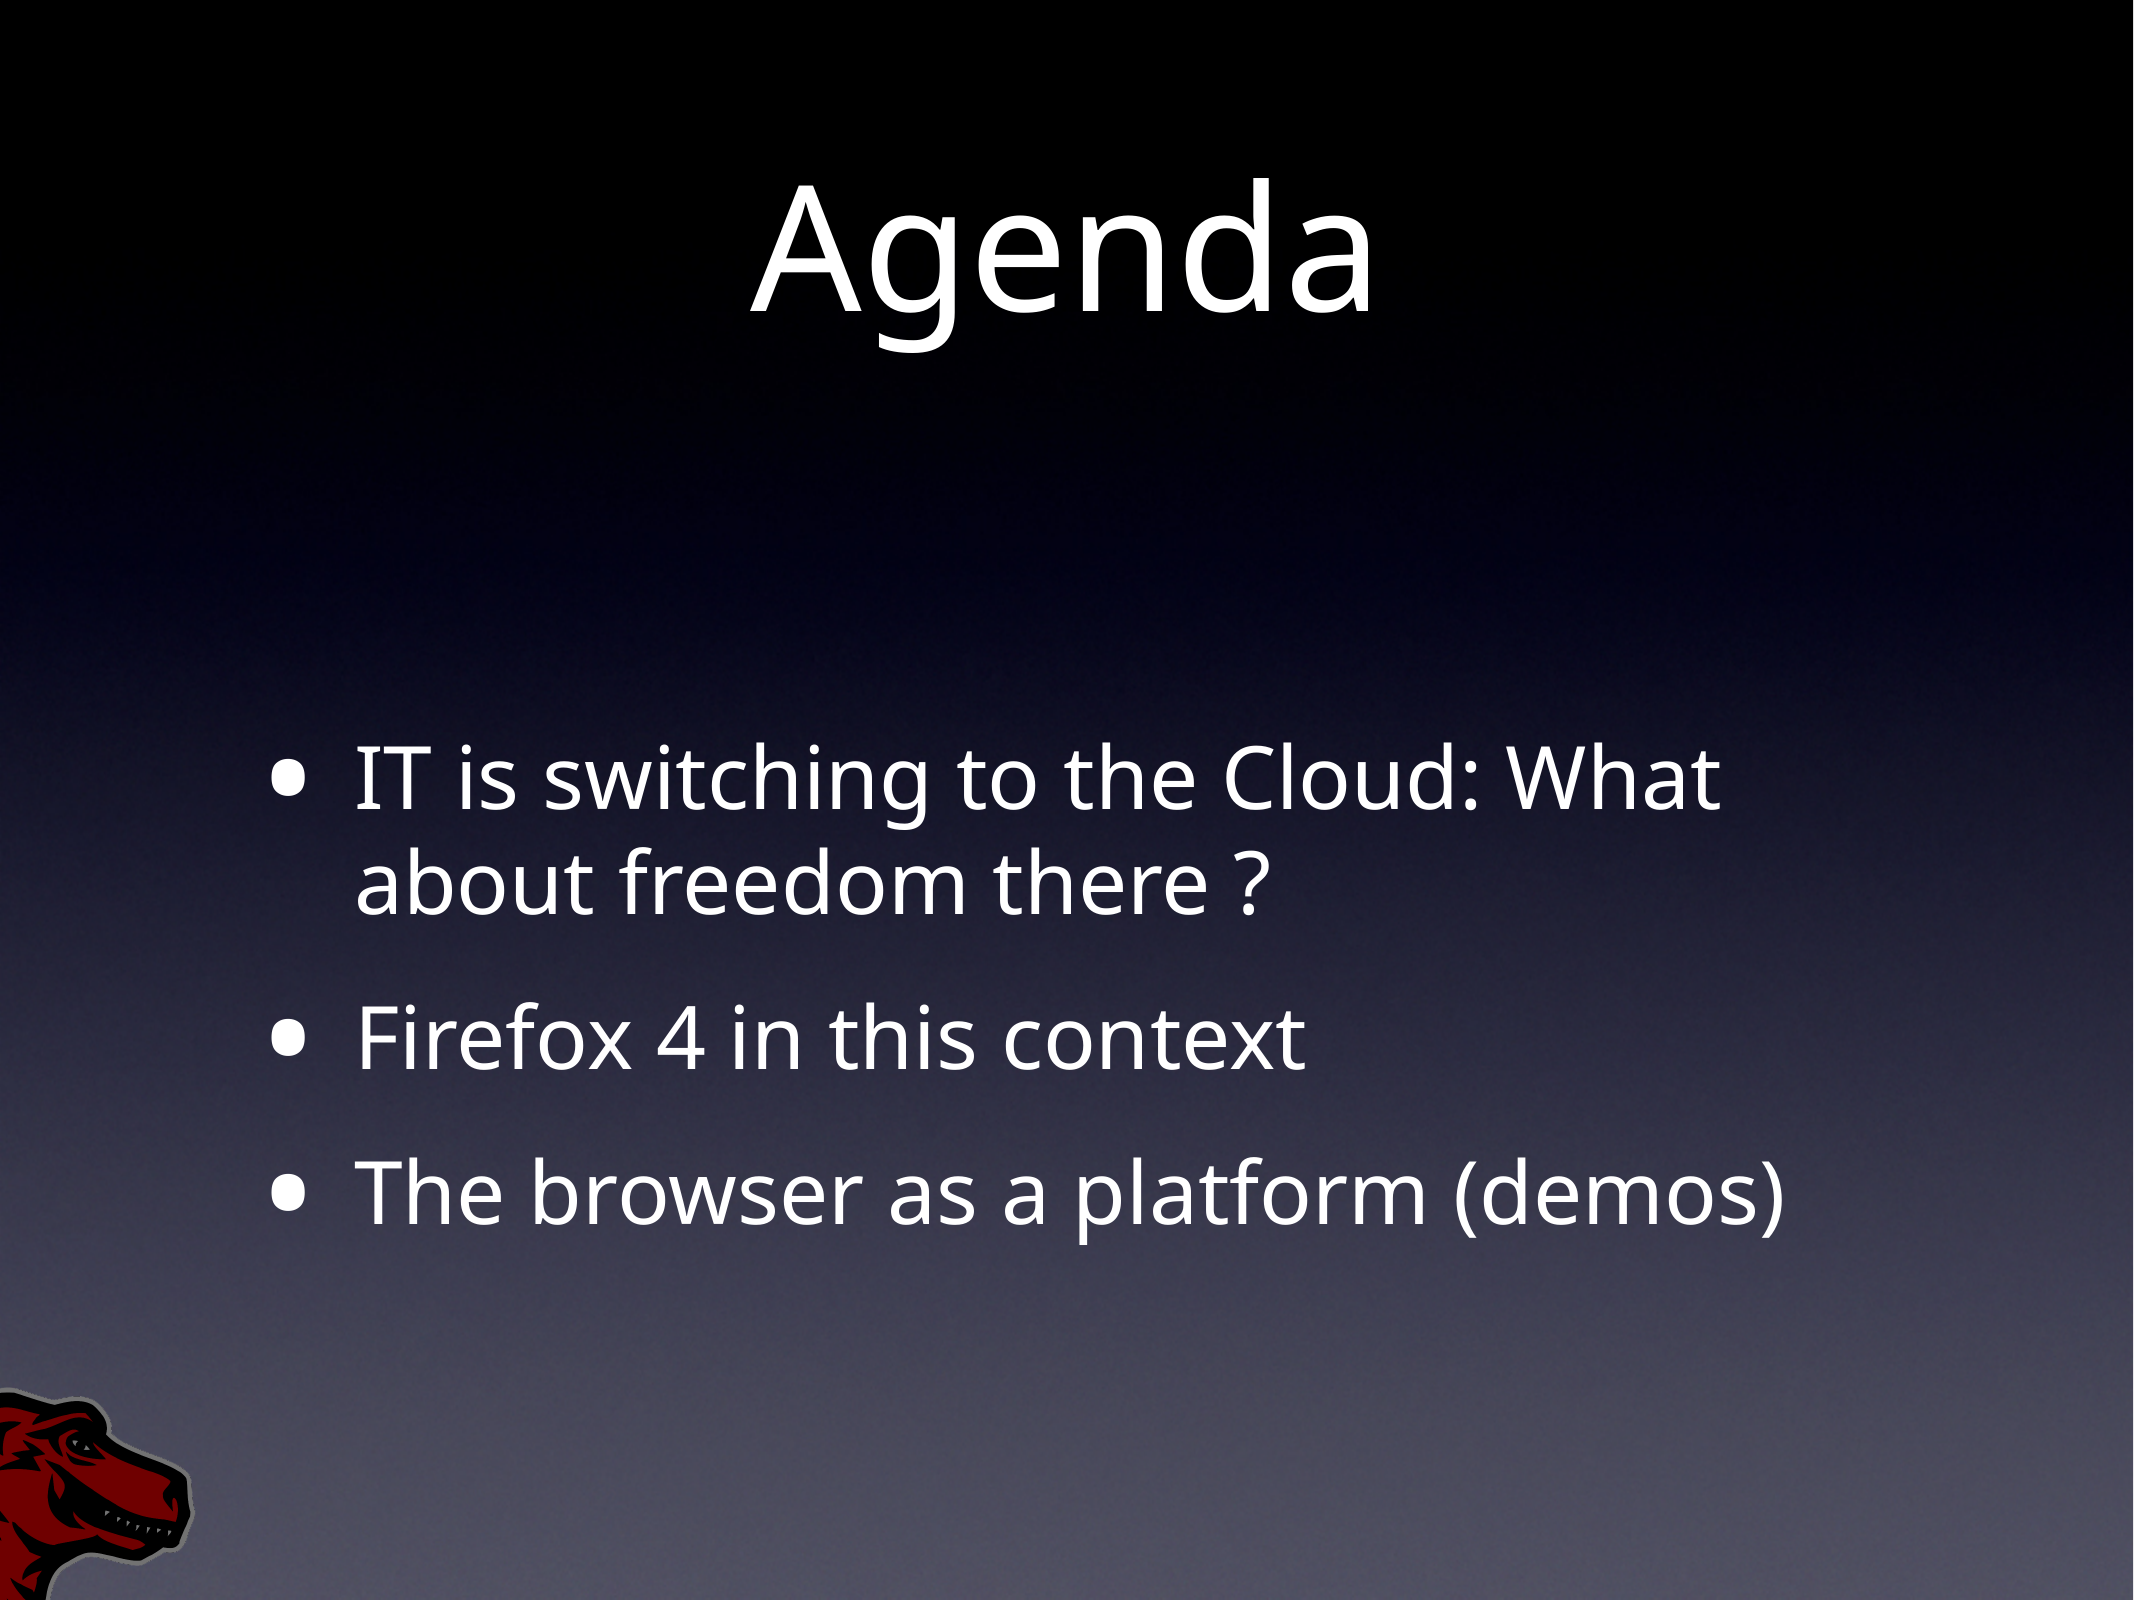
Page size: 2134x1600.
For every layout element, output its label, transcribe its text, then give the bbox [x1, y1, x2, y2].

title Agenda [208, 23, 1925, 454]
list IT is switching to the Cloud: What about freedom there ? Firefox 4 in this context The browser as a platform (demos) [208, 454, 1925, 1510]
picture [0, 0, 2134, 1600]
